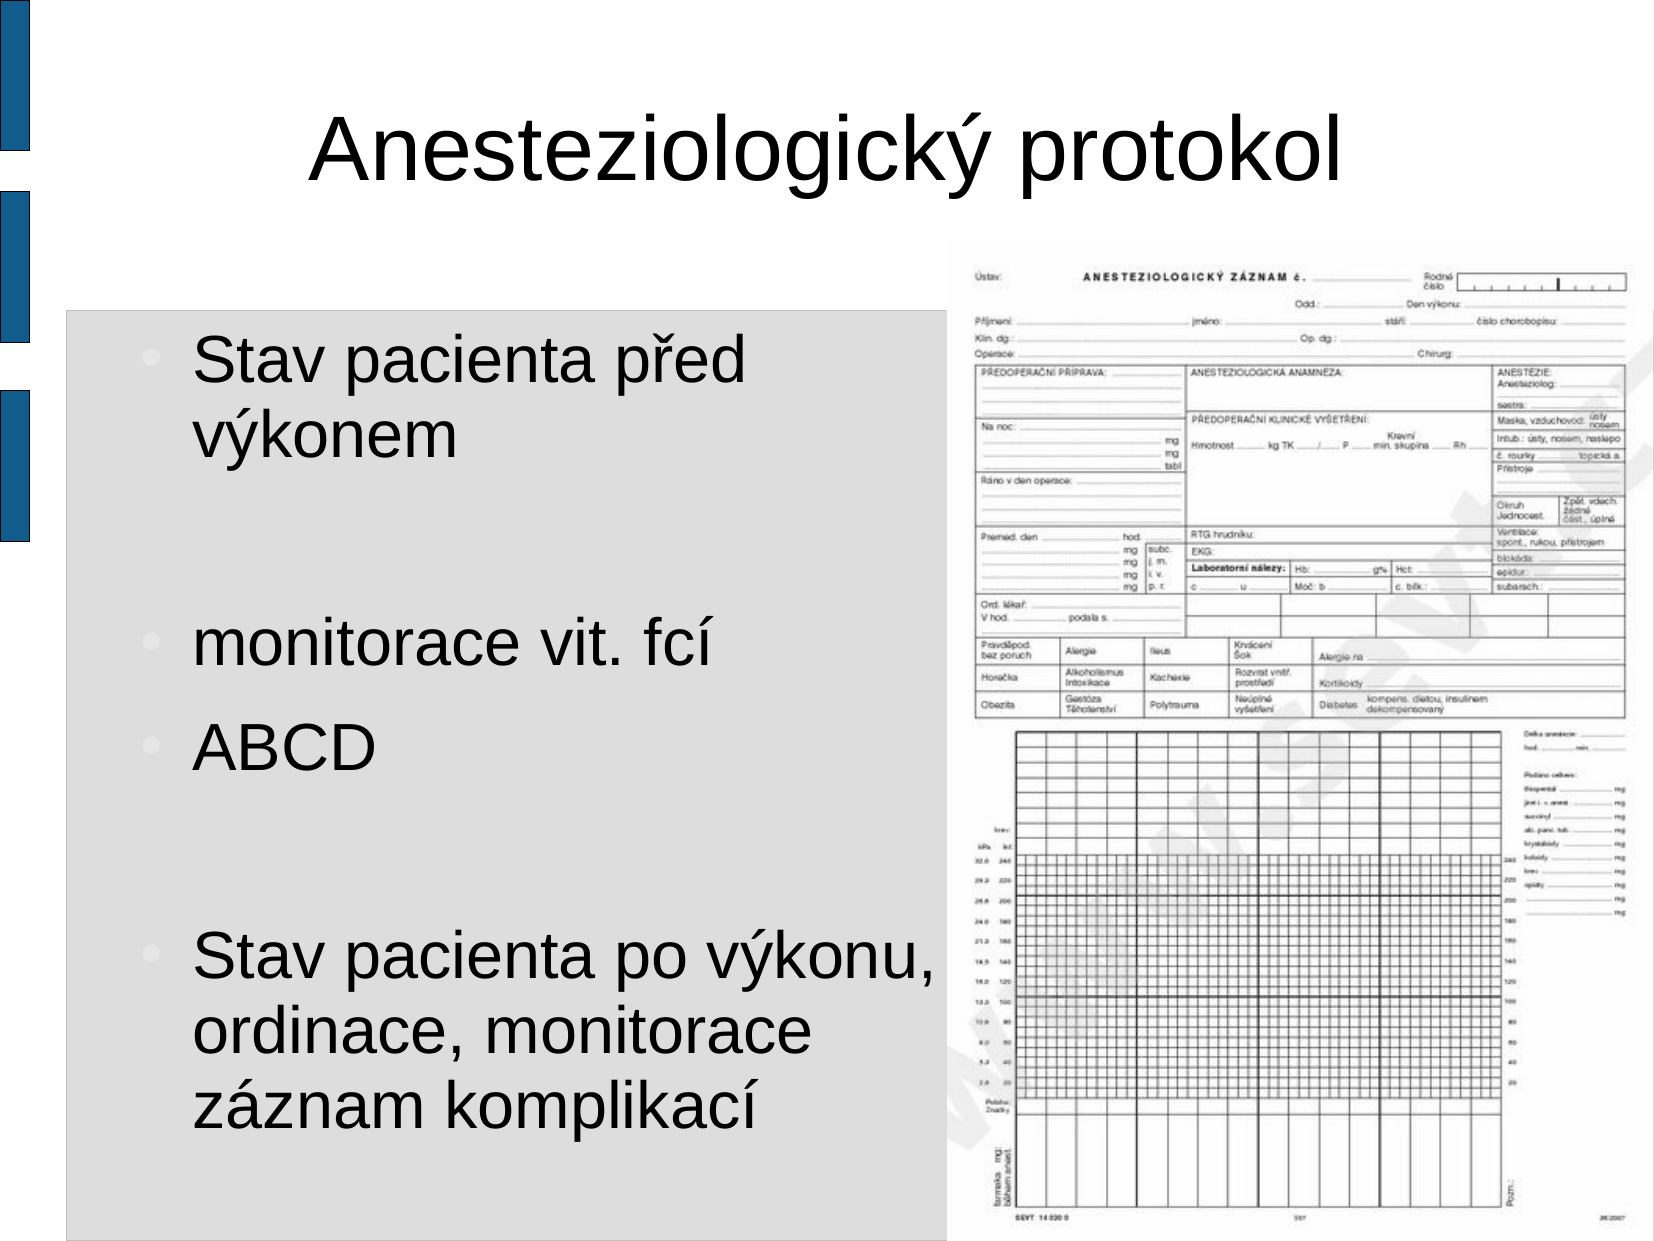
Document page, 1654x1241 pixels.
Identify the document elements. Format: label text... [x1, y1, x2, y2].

picture [947, 240, 1654, 1241]
list Stav pacienta před výkonem monitorace vit. fcí ABCD Stav pacienta po výkonu, ordinace, monitorace záznam komplikací [121, 322, 944, 1143]
title Anesteziologický protokol [121, 53, 1533, 245]
